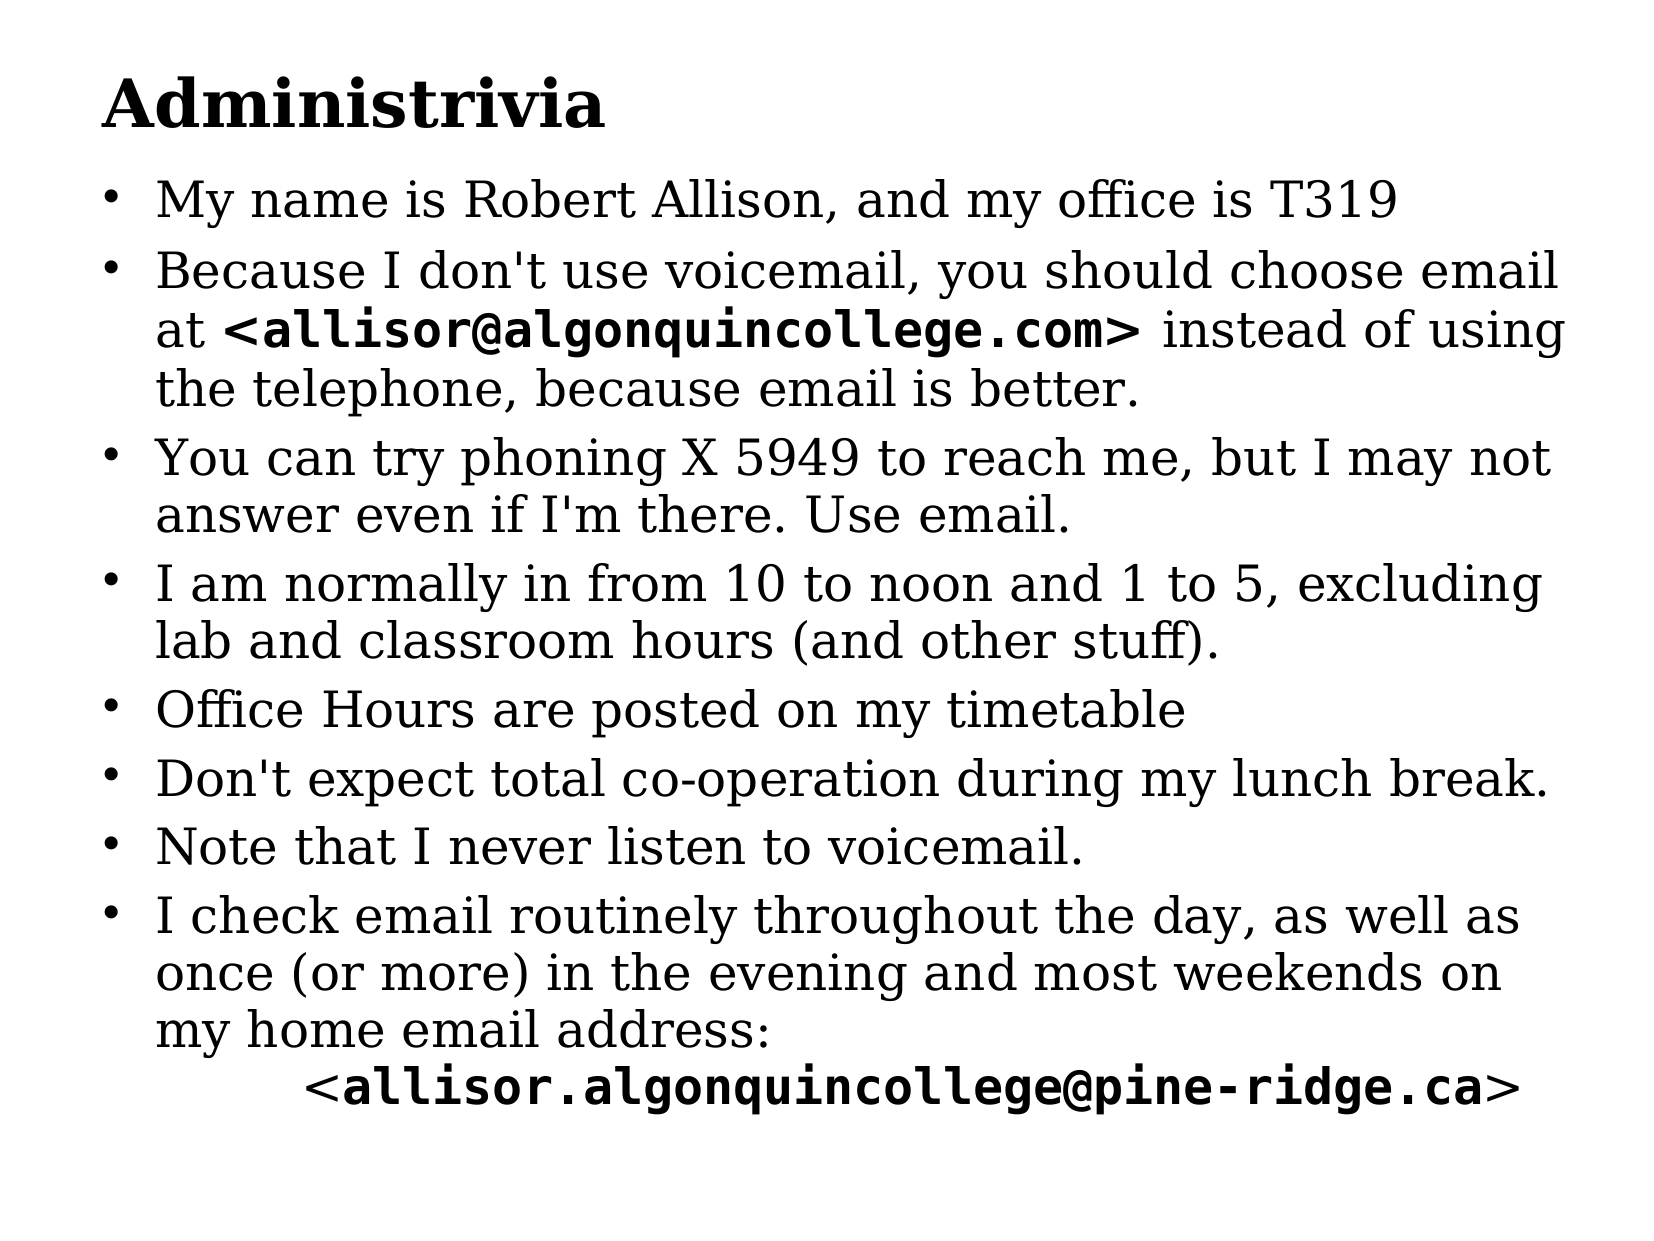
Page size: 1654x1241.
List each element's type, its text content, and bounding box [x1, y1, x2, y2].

text_box Administrivia My name is Robert Allison, and my office is T319 Because I don't use voicemail, you should choose email at <allisor@algonquincollege.com> instead of using the telephone, because email is better. You can try phoning X 5949 to reach me, but I may not answer even if I'm there. Use email. I am normally in from 10 to noon and 1 to 5, excluding lab and classroom hours (and other stuff). Office Hours are posted on my timetable Don't expect total co-operation during my lunch break. Note that I never listen to voicemail. I check email routinely throughout the day, as well as once (or more) in the evening and most weekends on my home email address: <allisor.algonquincollege@pine-ridge.ca> [80, 60, 1581, 1117]
